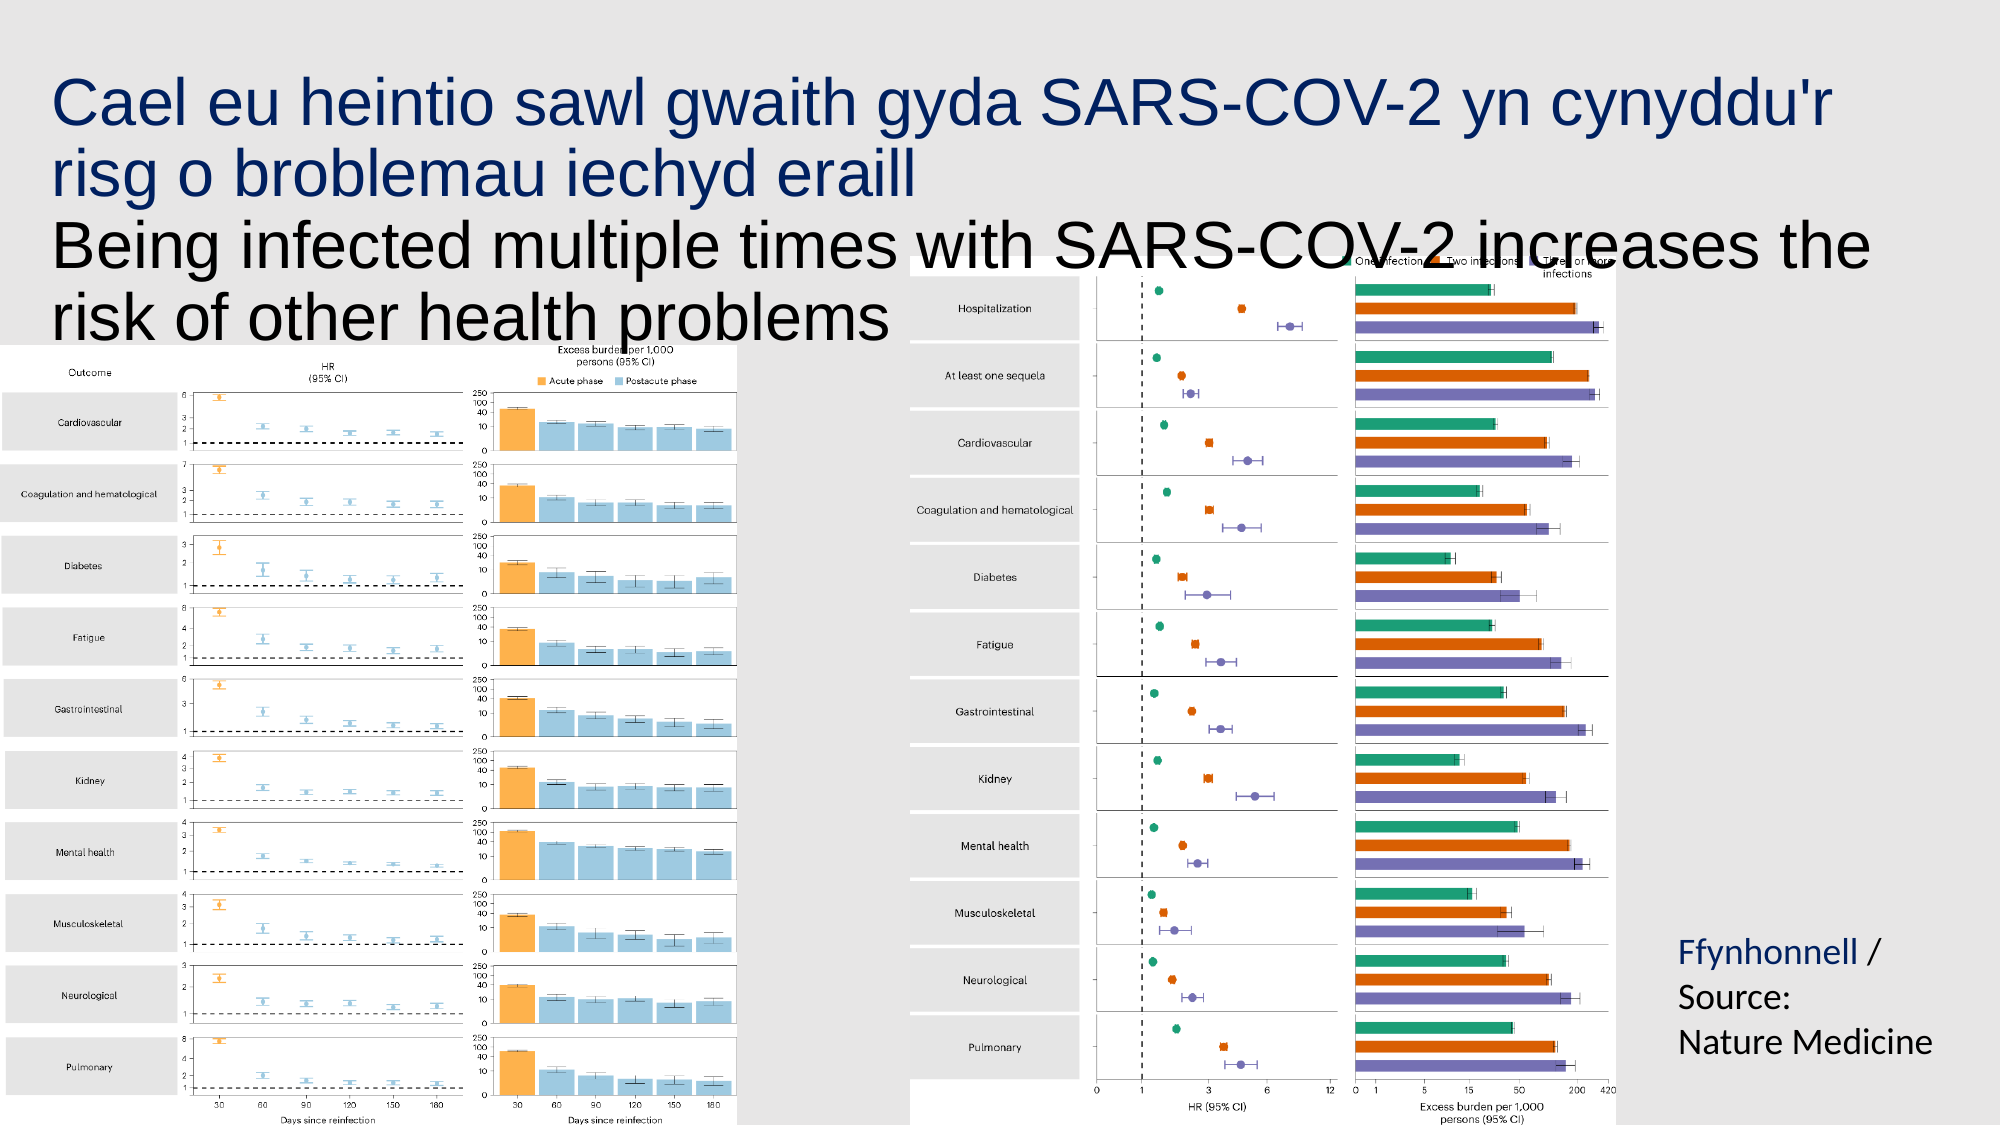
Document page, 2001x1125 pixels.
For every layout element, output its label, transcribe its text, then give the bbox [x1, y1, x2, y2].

title Cael eu heintio sawl gwaith gyda SARS-COV-2 yn cynyddu'r risg o broblemau iechyd eraill Being infected multiple times with SARS-COV-2 increases the risk of other health problems [36, 59, 1964, 278]
picture [910, 278, 1616, 1125]
text_box Ffynhonnell / Source: Nature Medicine [1663, 919, 2000, 1072]
picture [0, 345, 737, 1125]
